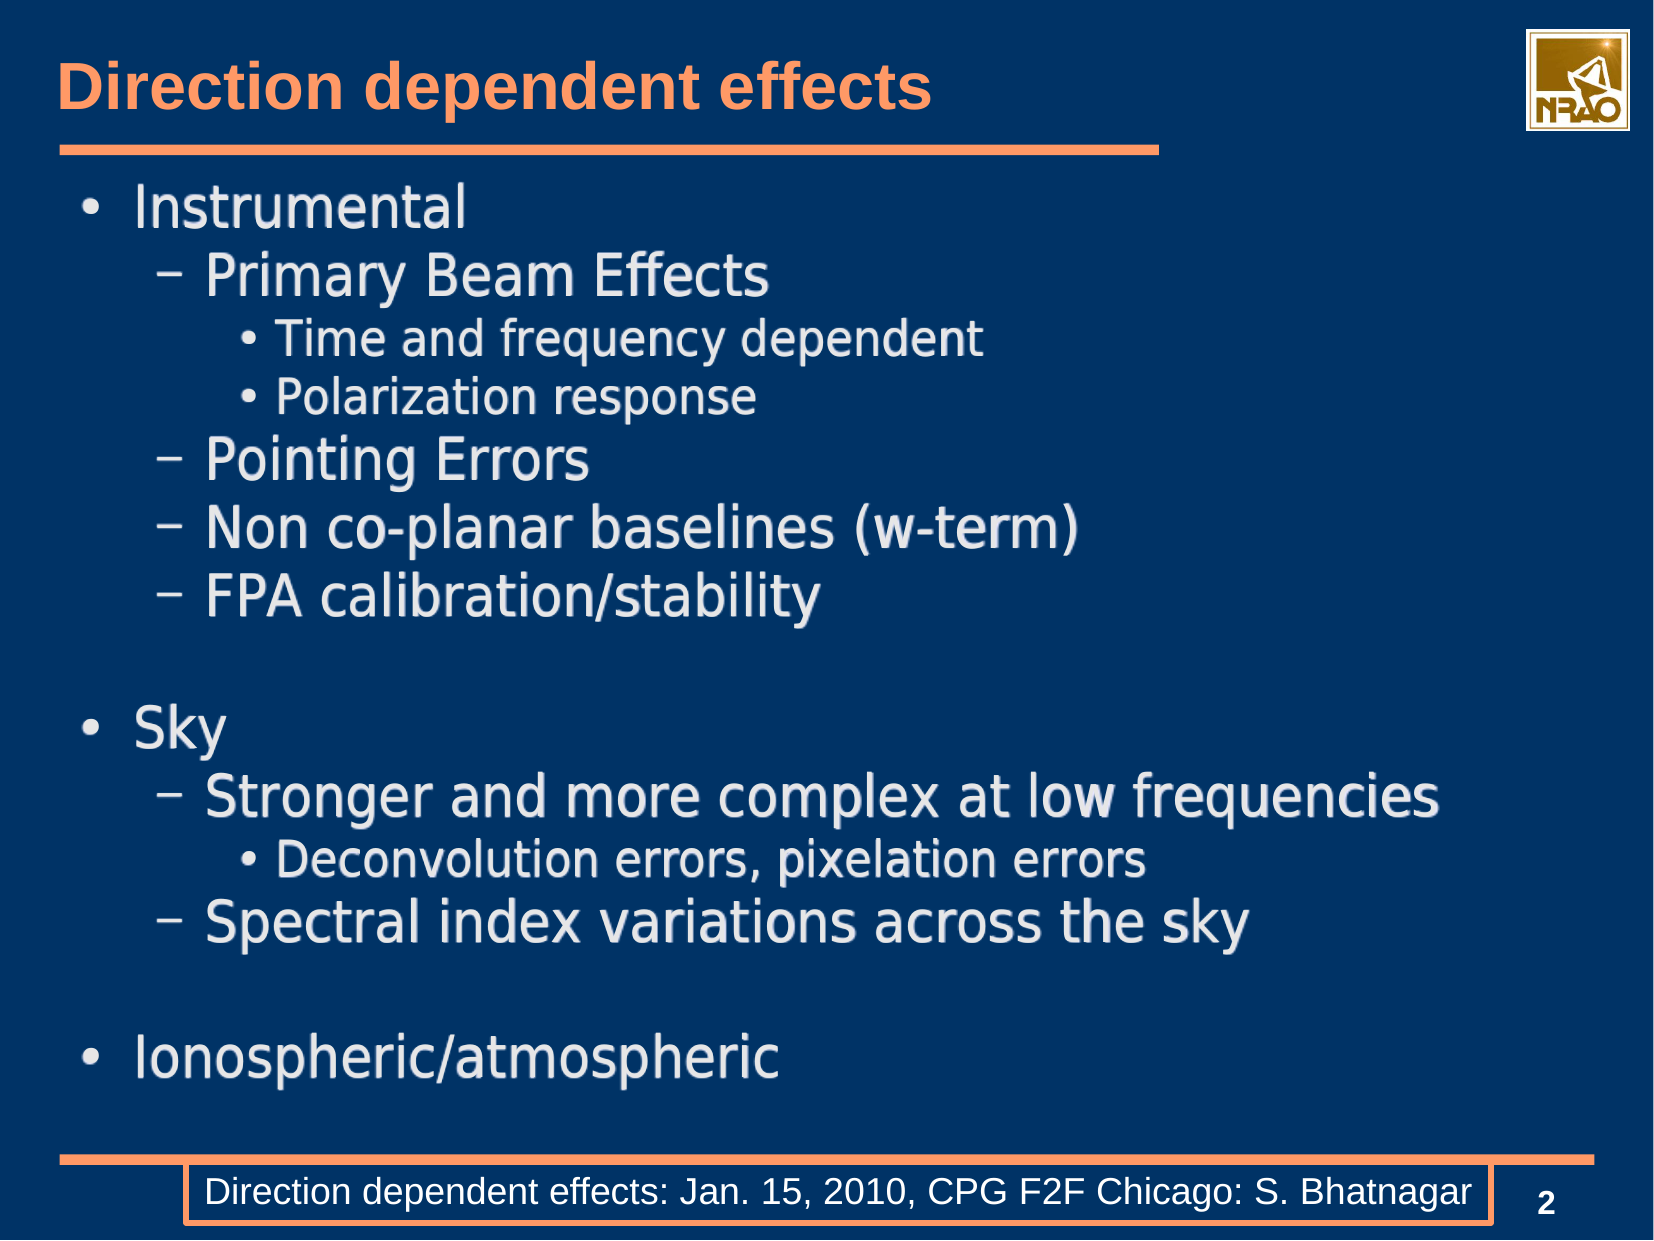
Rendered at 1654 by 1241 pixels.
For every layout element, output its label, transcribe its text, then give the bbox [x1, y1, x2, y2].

list Instrumental Primary Beam Effects Time and frequency dependent Polarization response Pointing Errors Non co-planar baselines (w-term) FPA calibration/stability Sky Stronger and more complex at low frequencies Deconvolution errors, pixelation errors Spectral index variations across the sky Ionospheric/atmospheric [63, 174, 1601, 1130]
title Direction dependent effects [56, 34, 1489, 139]
picture [1526, 29, 1630, 131]
